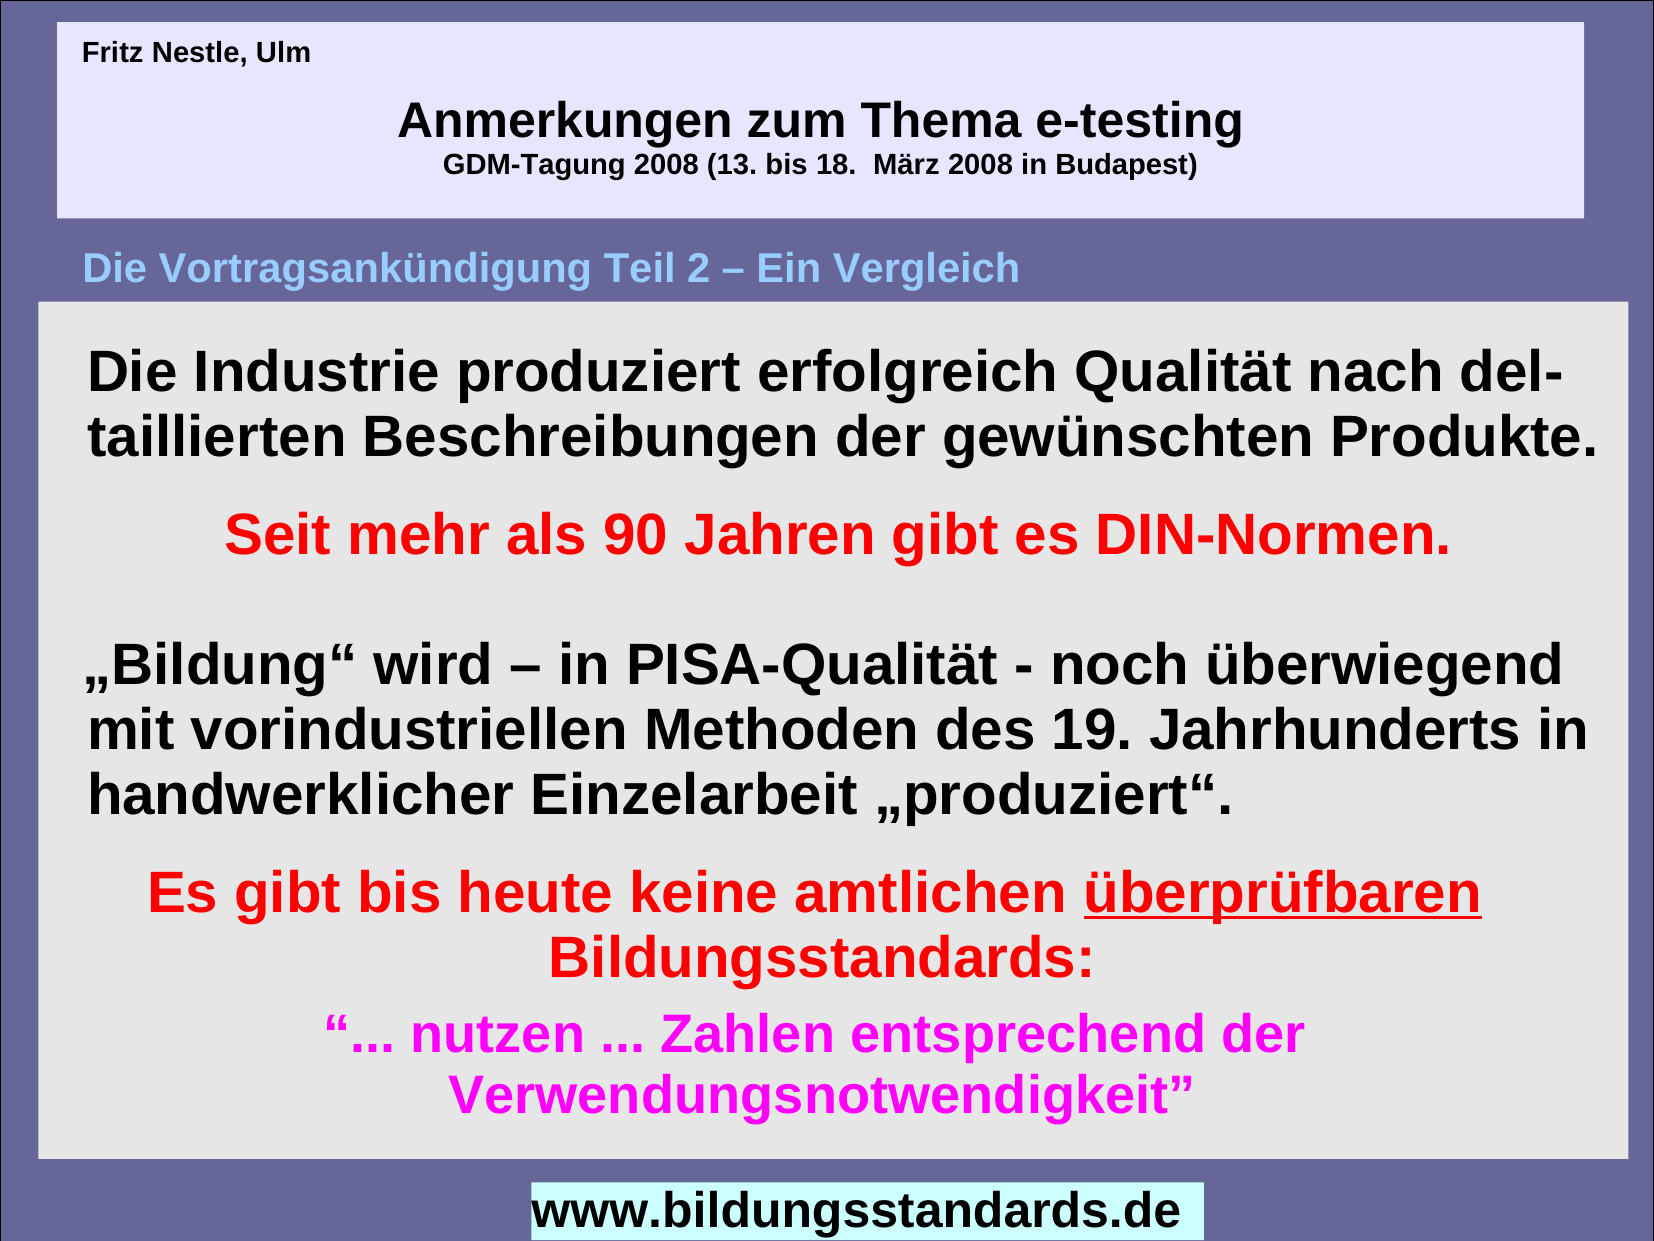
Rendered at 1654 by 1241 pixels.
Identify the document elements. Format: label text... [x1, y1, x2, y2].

text_box www.bildungsstandards.de [531, 1182, 1204, 1241]
text_box [0, 0, 1654, 1241]
text_box Fritz Nestle, Ulm Anmerkungen zum Thema e-testing GDM-Tagung 2008 (13. bis 18. März 2008 in Budapest) [57, 22, 1585, 219]
text_box Die Industrie produziert erfolgreich Qualität nach del- taillierten Beschreibungen der gewünschten Produkte. Seit mehr als 90 Jahren gibt es DIN-Normen. „Bildung“ wird – in PISA-Qualität - noch überwiegend mit vorindustriellen Methoden des 19. Jahrhunderts in handwerklicher Einzelarbeit „produziert“. Es gibt bis heute keine amtlichen überprüfbaren Bildungsstandards: “... nutzen ... Zahlen entsprechend der Verwendungsnotwendigkeit” [38, 301, 1629, 1159]
text_box Die Vortragsankündigung Teil 2 – Ein Vergleich [82, 244, 1171, 295]
